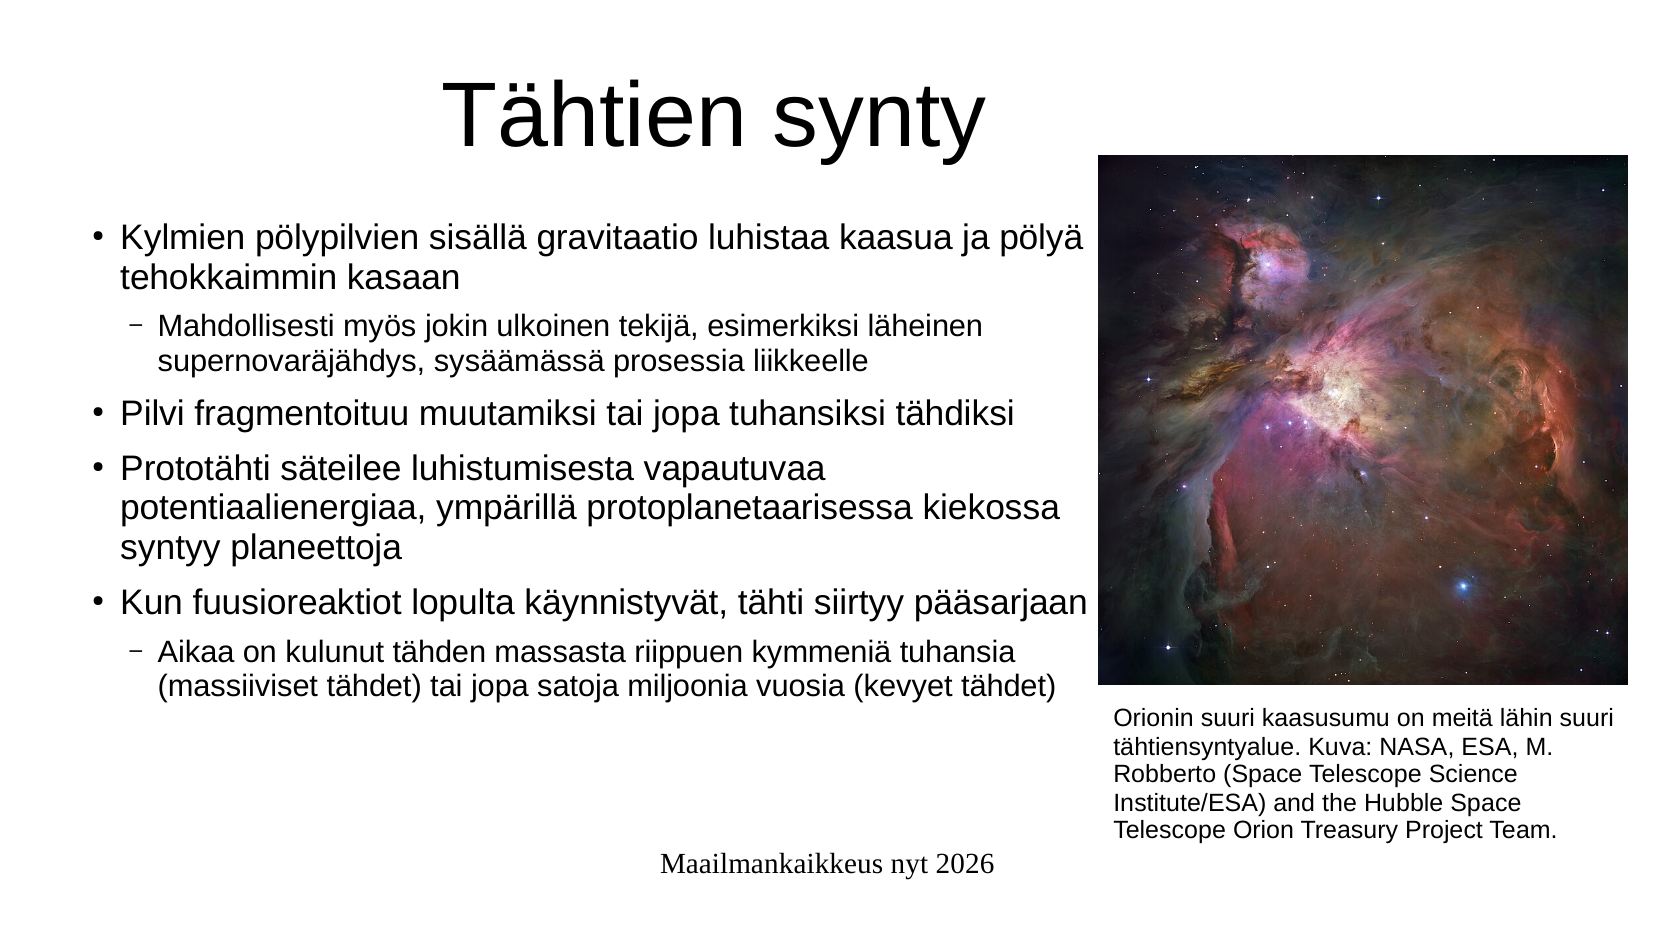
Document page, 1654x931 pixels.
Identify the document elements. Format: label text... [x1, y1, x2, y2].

title Tähtien synty [82, 37, 1347, 193]
picture [1098, 155, 1628, 686]
list Kylmien pölypilvien sisällä gravitaatio luhistaa kaasua ja pölyä tehokkaimmin kasaan Mahdollisesti myös jokin ulkoinen tekijä, esimerkiksi läheinen supernovaräjähdys, sysäämässä prosessia liikkeelle Pilvi fragmentoituu muutamiksi tai jopa tuhansiksi tähdiksi Prototähti säteilee luhistumisesta vapautuvaa potentiaalienergiaa, ympärillä protoplanetaarisessa kiekossa syntyy planeettoja Kun fuusioreaktiot lopulta käynnistyvät, tähti siirtyy pääsarjaan Aikaa on kulunut tähden massasta riippuen kymmeniä tuhansia (massiiviset tähdet) tai jopa satoja miljoonia vuosia (kevyet tähdet) [82, 217, 1099, 758]
text_box Orionin suuri kaasusumu on meitä lähin suuri tähtiensyntyalue. Kuva: NASA, ESA, M. Robberto (Space Telescope Science Institute/ESA) and the Hubble Space Telescope Orion Treasury Project Team. [1098, 696, 1630, 852]
